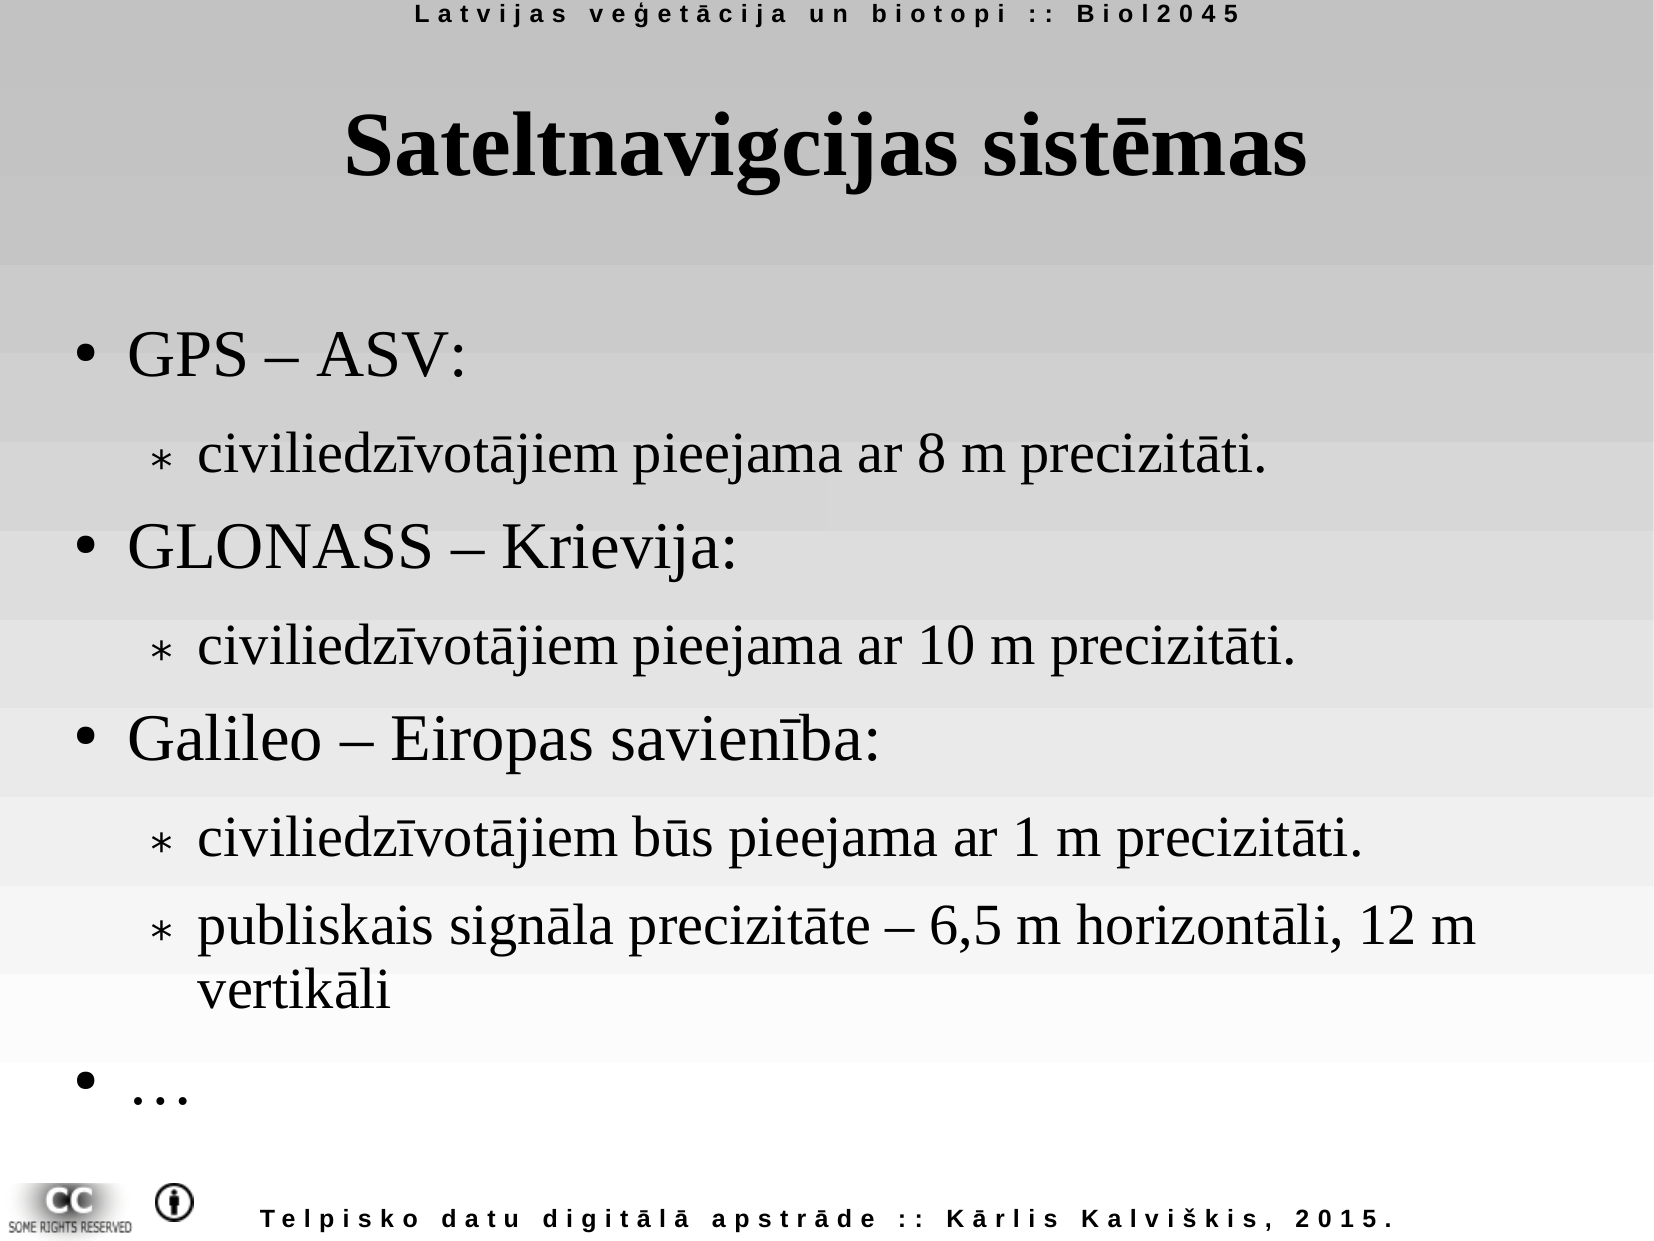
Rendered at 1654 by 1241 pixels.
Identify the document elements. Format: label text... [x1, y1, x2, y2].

list GPS – ASV: civiliedzīvotājiem pieejama ar 8 m precizitāti. GLONASS – Krievija: civiliedzīvotājiem pieejama ar 10 m precizitāti. Galileo – Eiropas savienība: civiliedzīvotājiem būs pieejama ar 1 m precizitāti. publiskais signāla precizitāte – 6,5 m horizontāli, 12 m vertikāli … [56, 317, 1600, 1175]
picture [0, 287, 1654, 1241]
title Sateltnavigcijas sistēmas [0, 1, 1654, 287]
